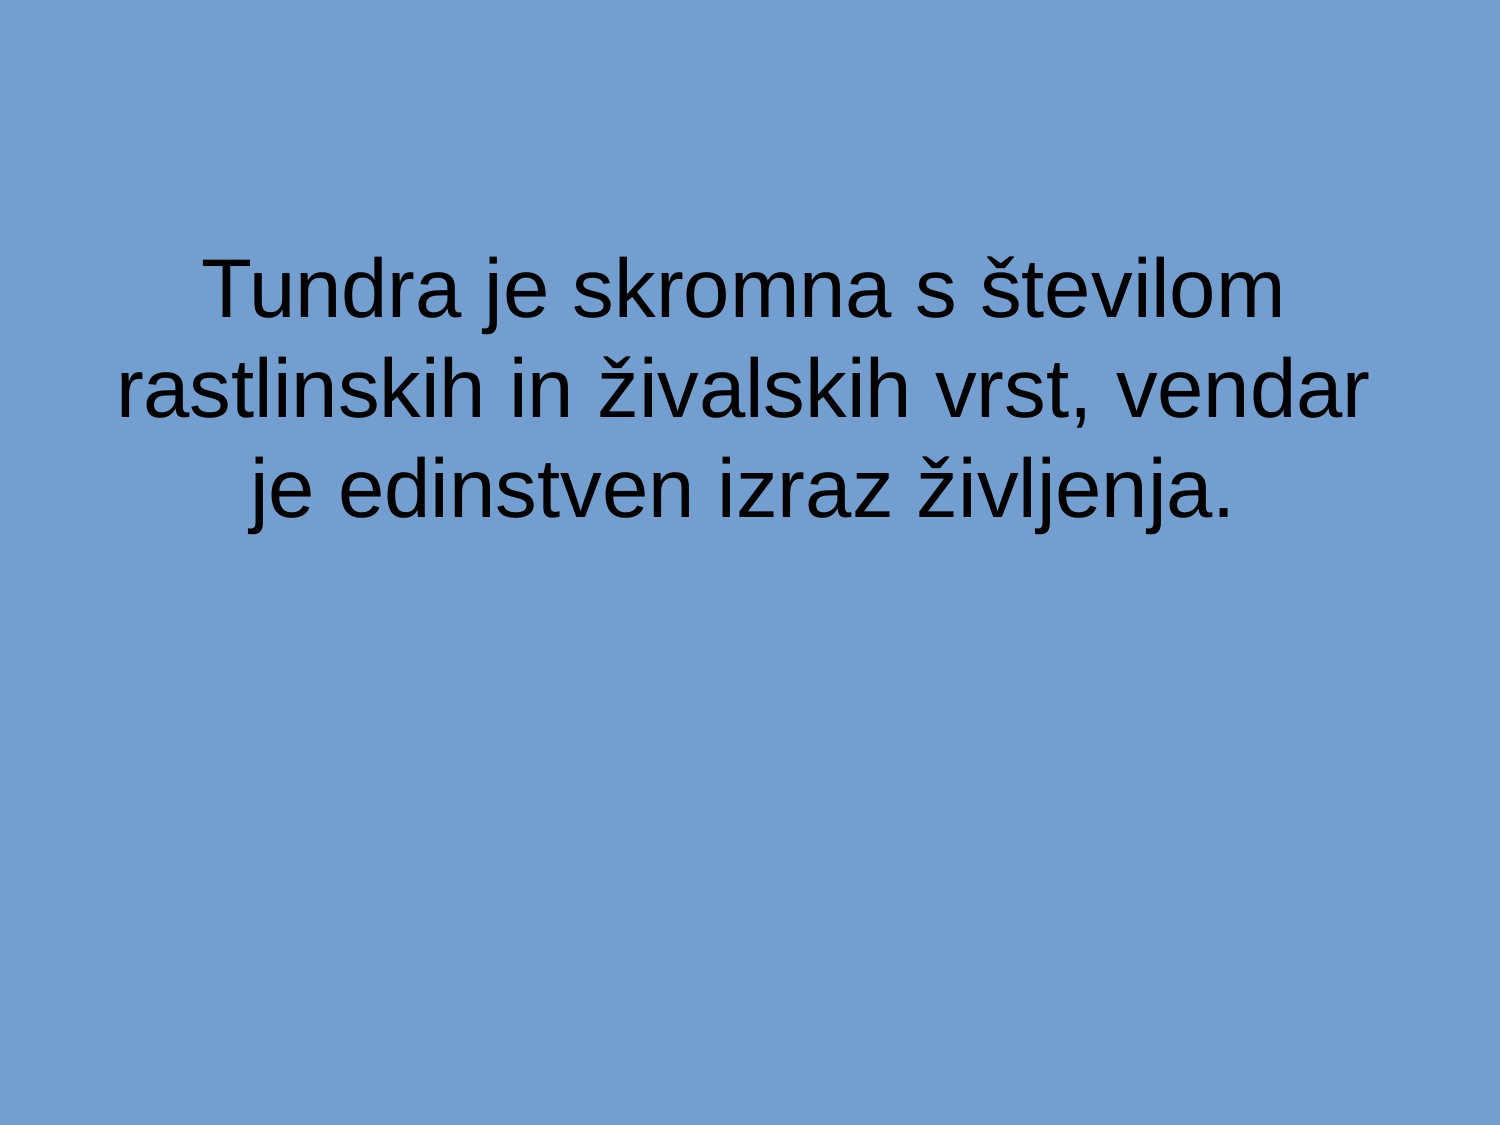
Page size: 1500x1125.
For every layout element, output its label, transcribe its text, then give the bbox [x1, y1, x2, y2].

title Tundra je skromna s številom rastlinskih in živalskih vrst, vendar je edinstven izraz življenja. [62, 187, 1425, 580]
